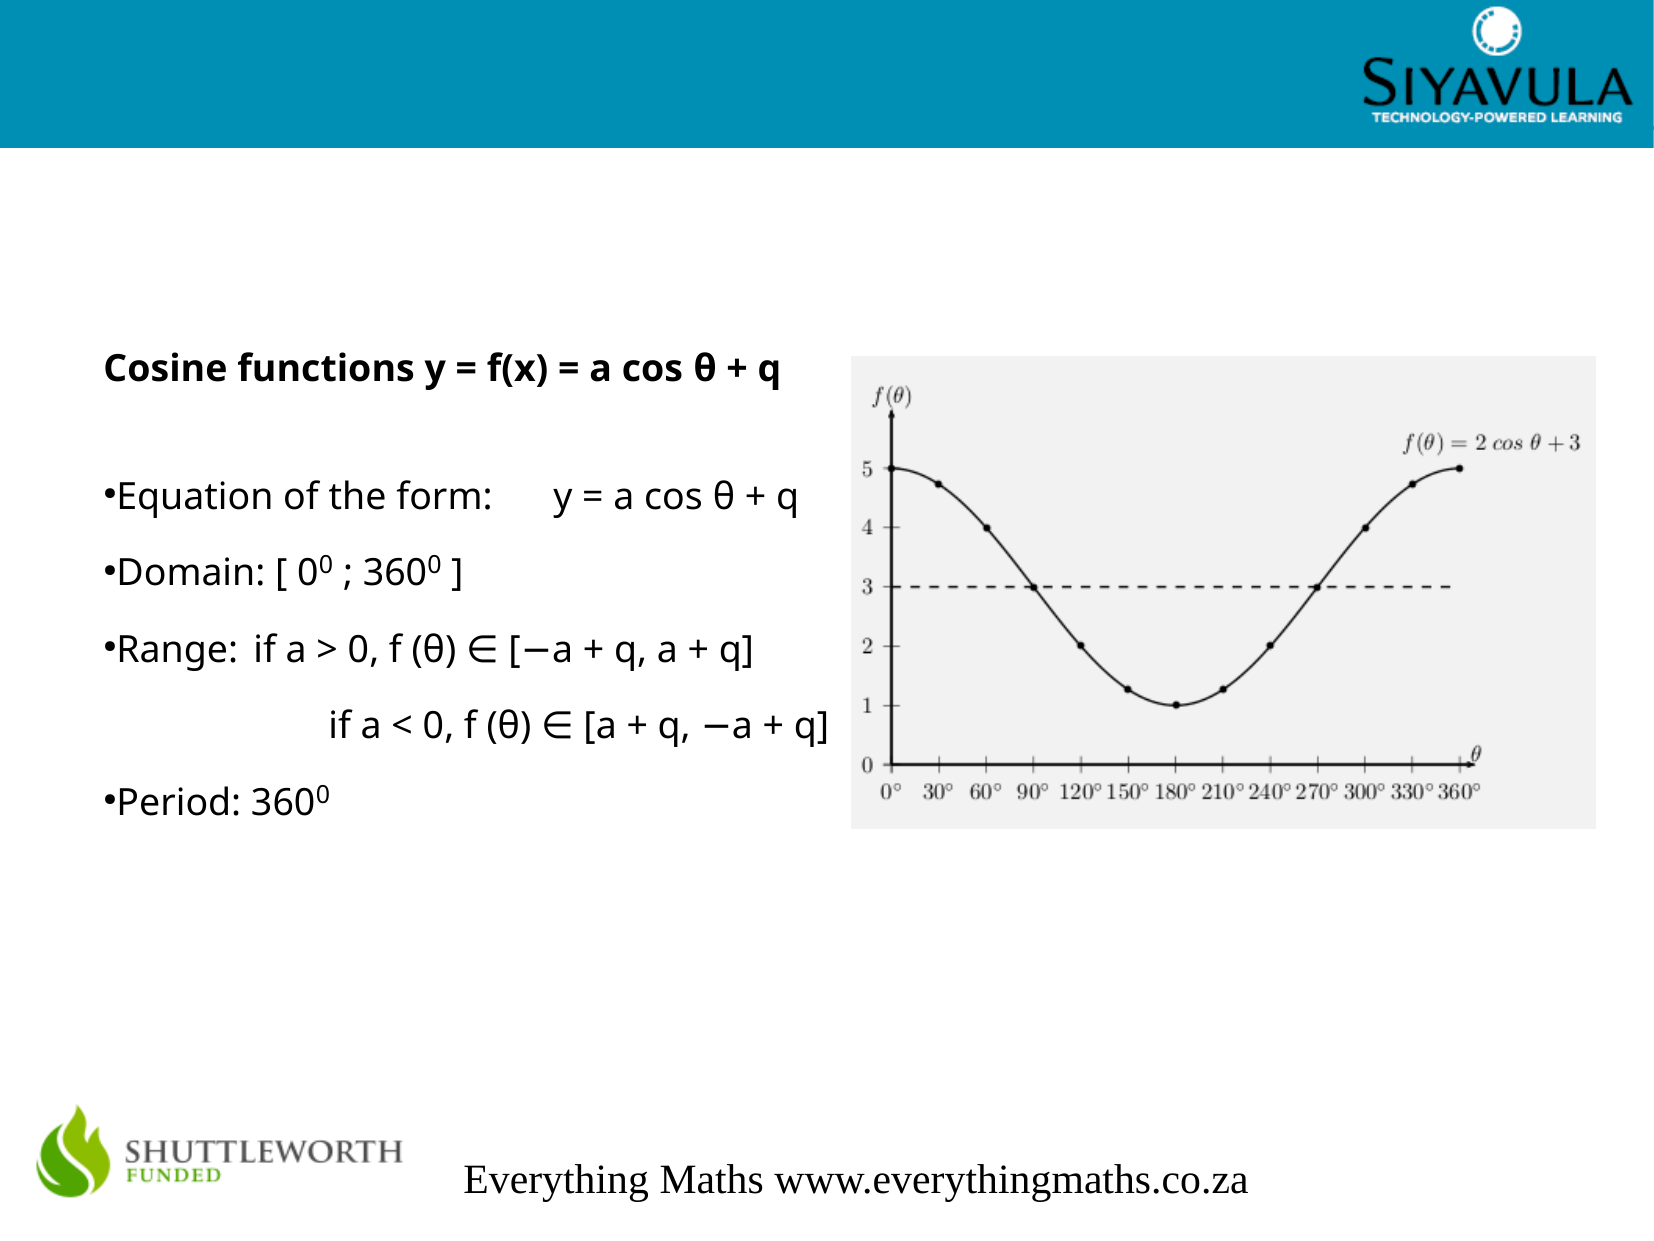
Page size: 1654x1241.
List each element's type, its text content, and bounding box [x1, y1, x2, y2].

text_box Everything Maths www.everythingmaths.co.za [354, 1151, 1359, 1211]
picture [851, 356, 1596, 829]
text_box Cosine functions y = f(x) = a cos θ + q Equation of the form: y = a cos θ + q Domain: [ 00 ; 3600 ] Range: if a > 0, f (θ) ∈ [−a + q, a + q] if a < 0, f (θ) ∈ [a + q, −a + q] Period: 3600 [88, 334, 1565, 862]
